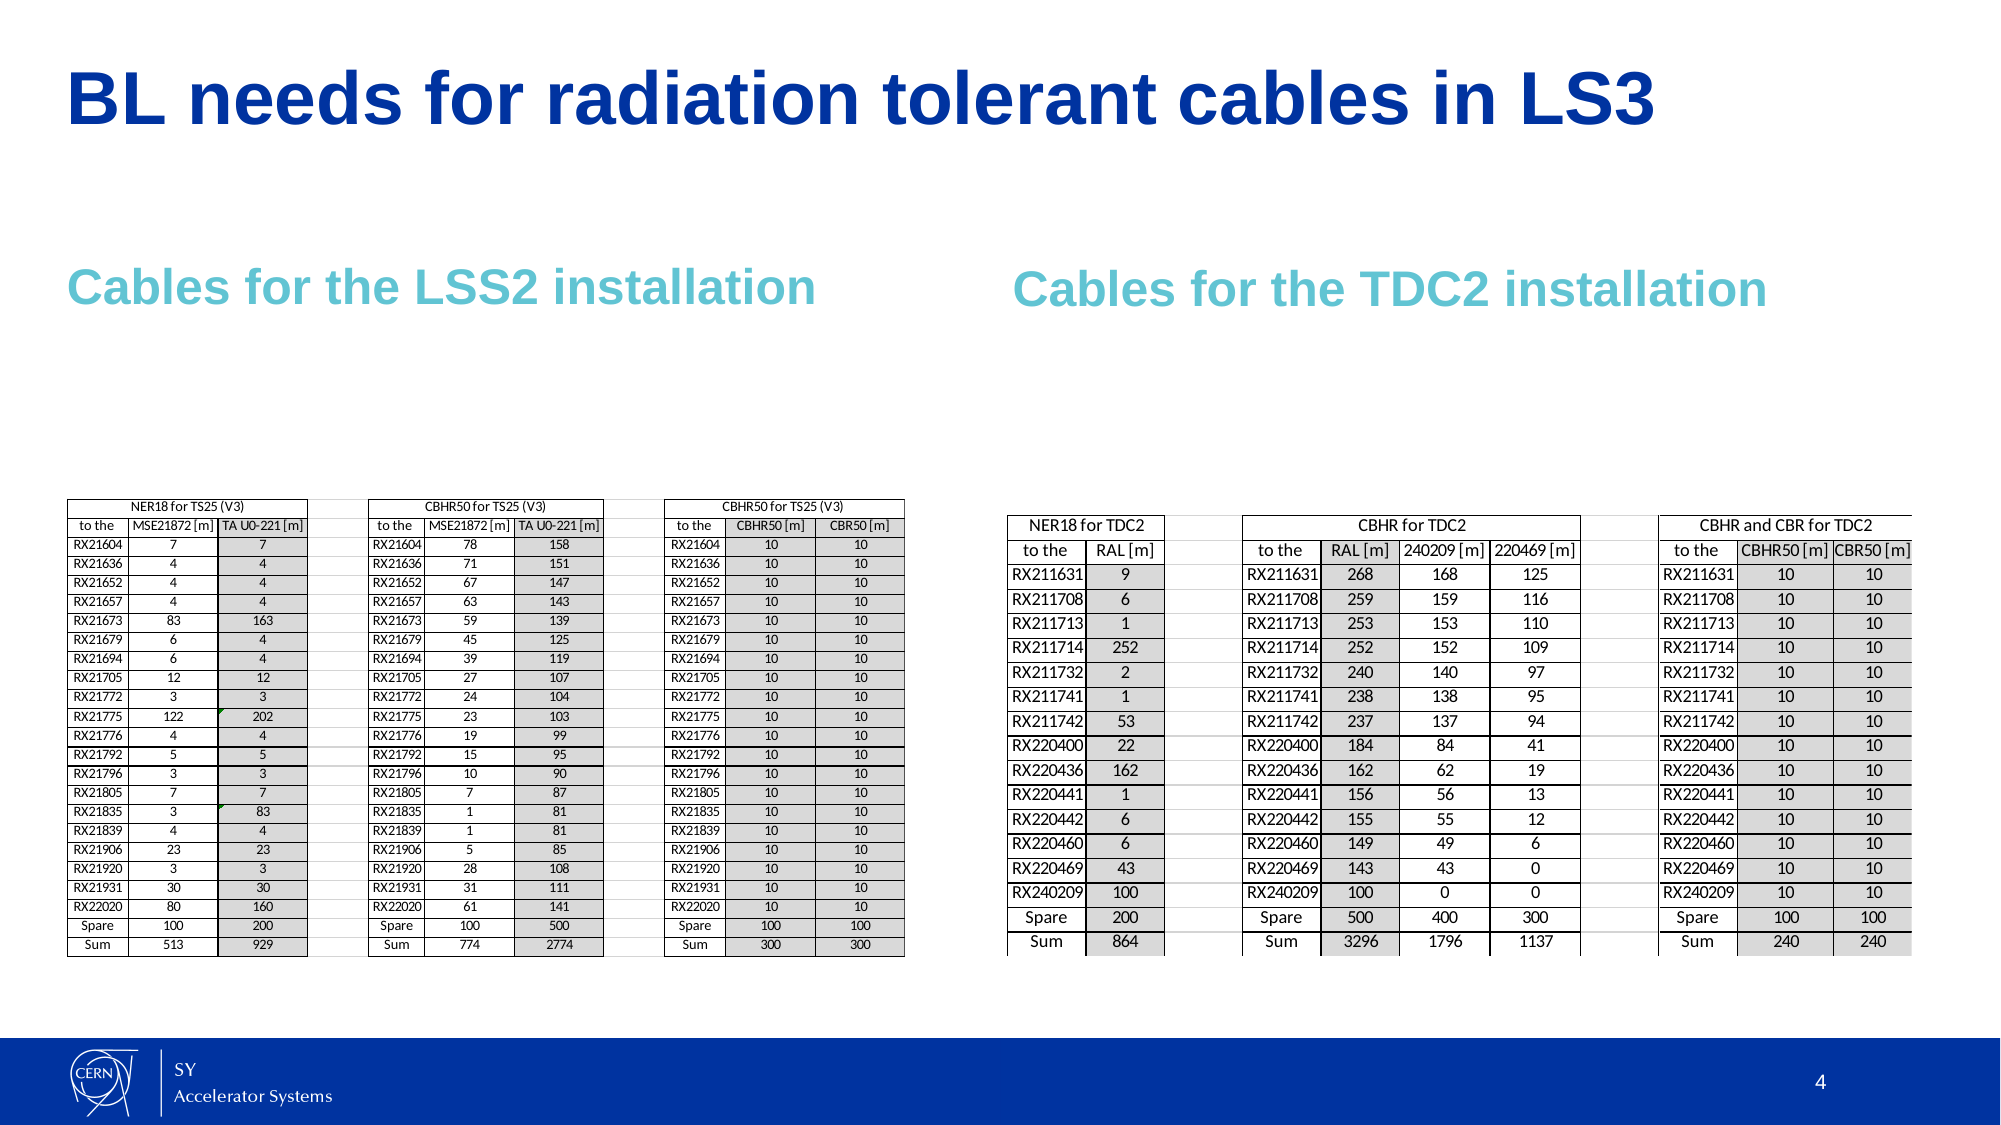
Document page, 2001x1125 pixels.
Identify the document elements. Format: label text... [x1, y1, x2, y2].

title BL needs for radiation tolerant cables in LS3 [66, 59, 1934, 238]
chart [66, 498, 906, 958]
chart [1007, 515, 1913, 958]
list Cables for the LSS2 installation [66, 261, 989, 371]
list Cables for the TDC2 installation [1012, 263, 1934, 371]
text_box 3 [1815, 1051, 1927, 1112]
